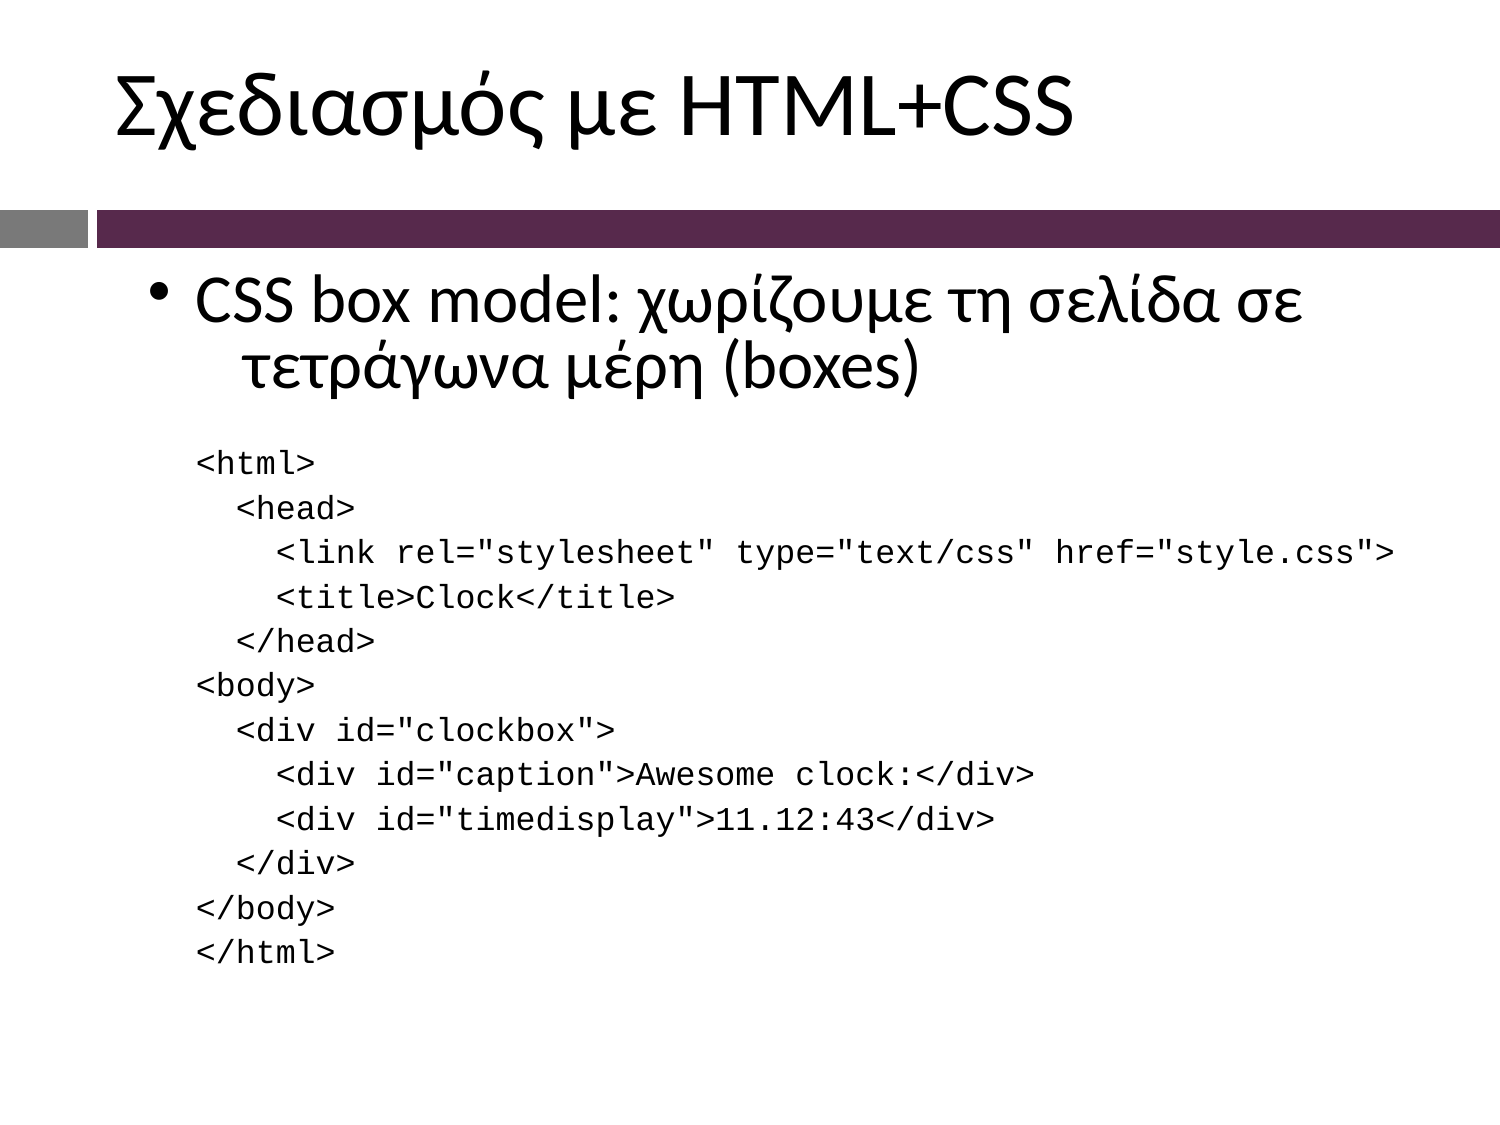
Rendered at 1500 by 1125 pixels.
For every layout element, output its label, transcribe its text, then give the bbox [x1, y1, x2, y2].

title Σχεδιασμός με HTML+CSS [100, 19, 1438, 182]
list CSS box model: χωρίζουμε τη σελίδα σε τετράγωνα μέρη (boxes) <html> <head> <link rel="stylesheet" type="text/css" href="style.css"> <title>Clock</title> </head> <body> <div id="clockbox"> <div id="caption">Awesome clock:</div> <div id="timedisplay">11.12:43</div> </div> </body> </html> [100, 262, 1438, 1000]
